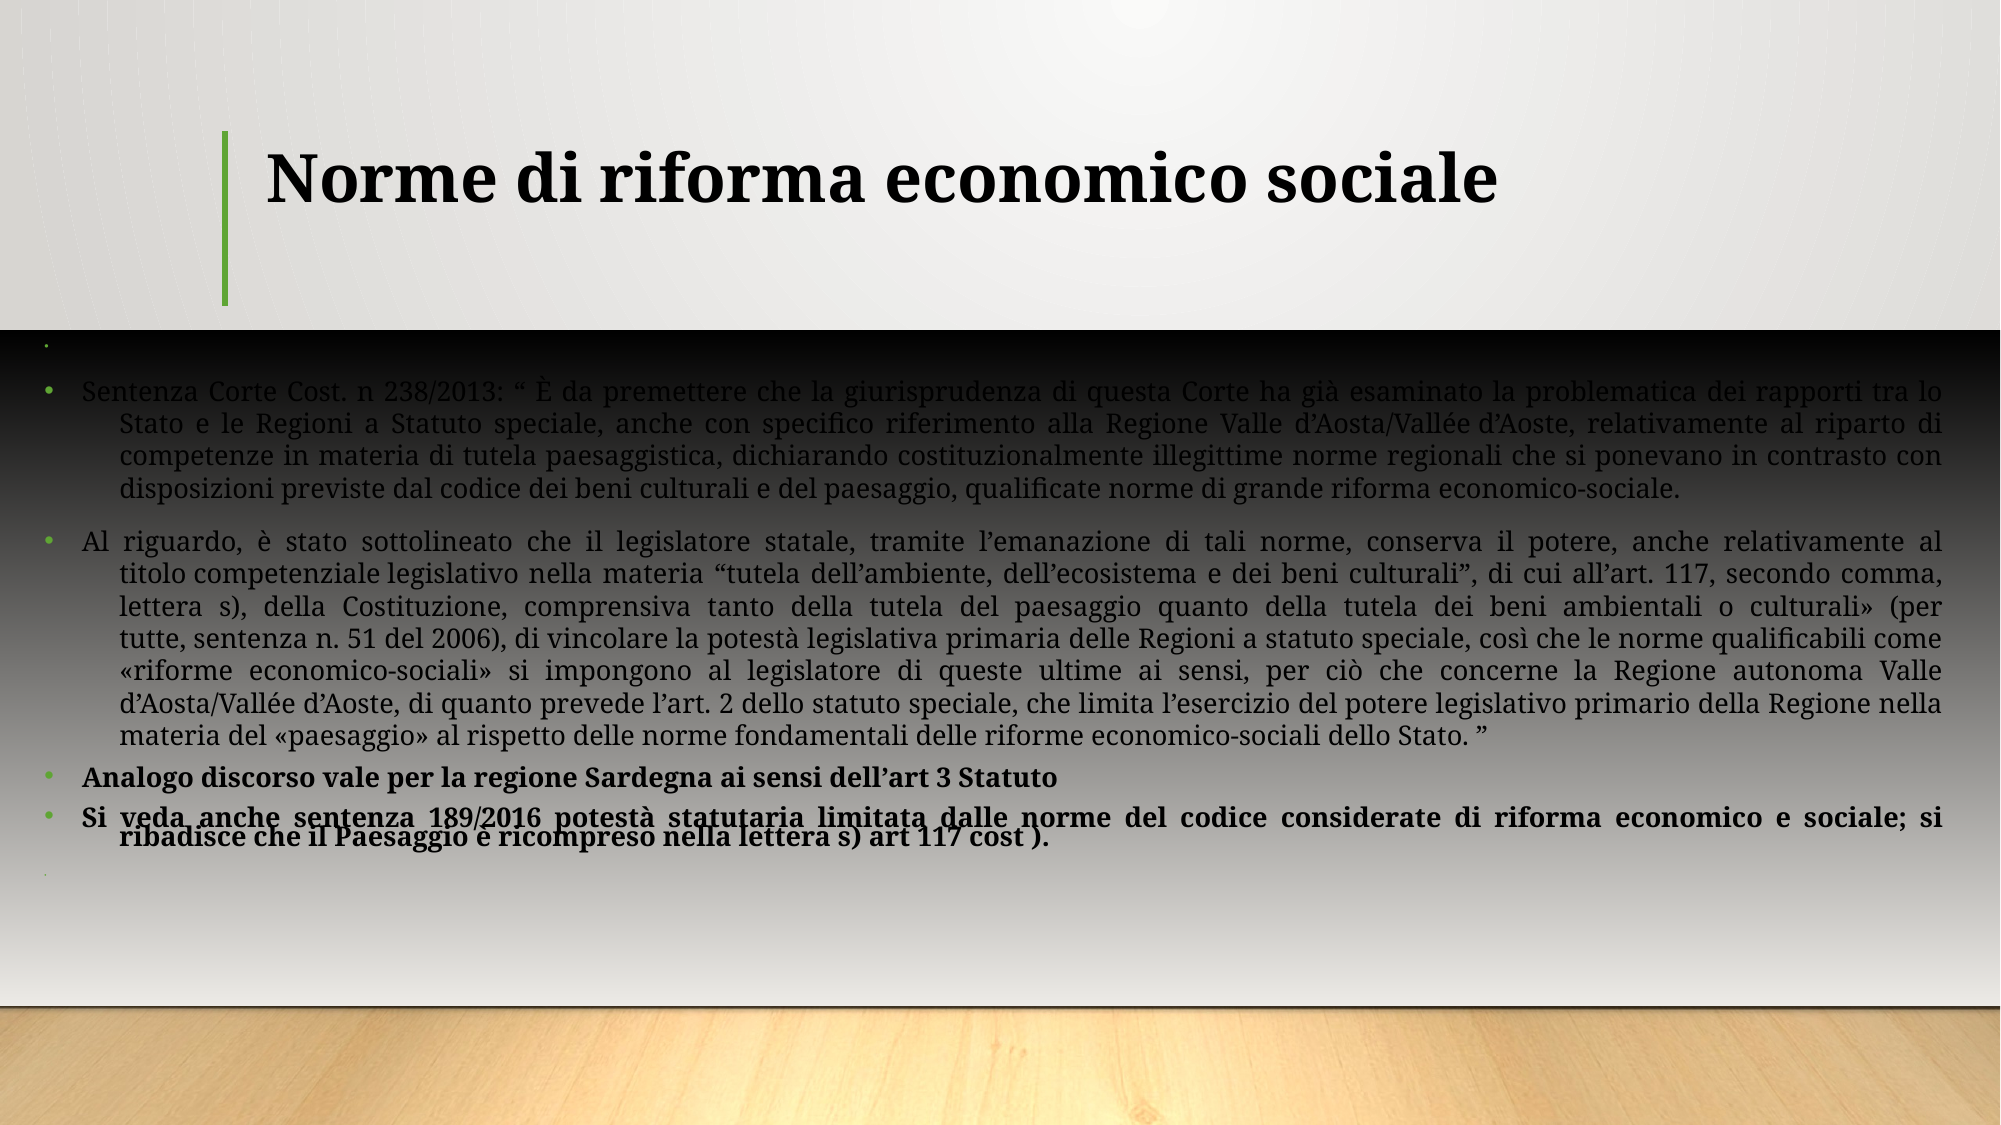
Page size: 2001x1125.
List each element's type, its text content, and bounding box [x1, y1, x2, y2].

title Norme di riforma economico sociale [251, 131, 1814, 305]
list Sentenza Corte Cost. n 238/2013: “ È da premettere che la giurisprudenza di questa Corte ha già esaminato la problematica dei rapporti tra lo Stato e le Regioni a Statuto speciale, anche con specifico riferimento alla Regione Valle d’Aosta/Vallée d’Aoste, relativamente al riparto di competenze in materia di tutela paesaggistica, dichiarando costituzionalmente illegittime norme regionali che si ponevano in contrasto con disposizioni previste dal codice dei beni culturali e del paesaggio, qualificate norme di grande riforma economico-sociale. Al riguardo, è stato sottolineato che il legislatore statale, tramite l’emanazione di tali norme, conserva il potere, anche relativamente al titolo competenziale legislativo nella materia “tutela dell’ambiente, dell’ecosistema e dei beni culturali”, di cui all’art. 117, secondo comma, lettera s), della Costituzione, comprensiva tanto della tutela del paesaggio quanto della tutela dei beni ambientali o culturali» (per tutte, sentenza n. 51 del 2006), di vincolare la potestà legislativa primaria delle Regioni a statuto speciale, così che le norme qualificabili come «riforme economico-sociali» si impongono al legislatore di queste ultime ai sensi, per ciò che concerne la Regione autonoma Valle d’Aosta/Vallée d’Aoste, di quanto prevede l’art. 2 dello statuto speciale, che limita l’esercizio del potere legislativo primario della Regione nella materia del «paesaggio» al rispetto delle norme fondamentali delle riforme economico-sociali dello Stato. ” Analogo discorso vale per la regione Sardegna ai sensi dell’art 3 Statuto Si veda anche sentenza 189/2016 potestà statutaria limitata dalle norme del codice considerate di riforma economico e sociale; si ribadisce che il Paesaggio è ricompreso nella lettera s) art 117 cost ). [29, 330, 1958, 897]
